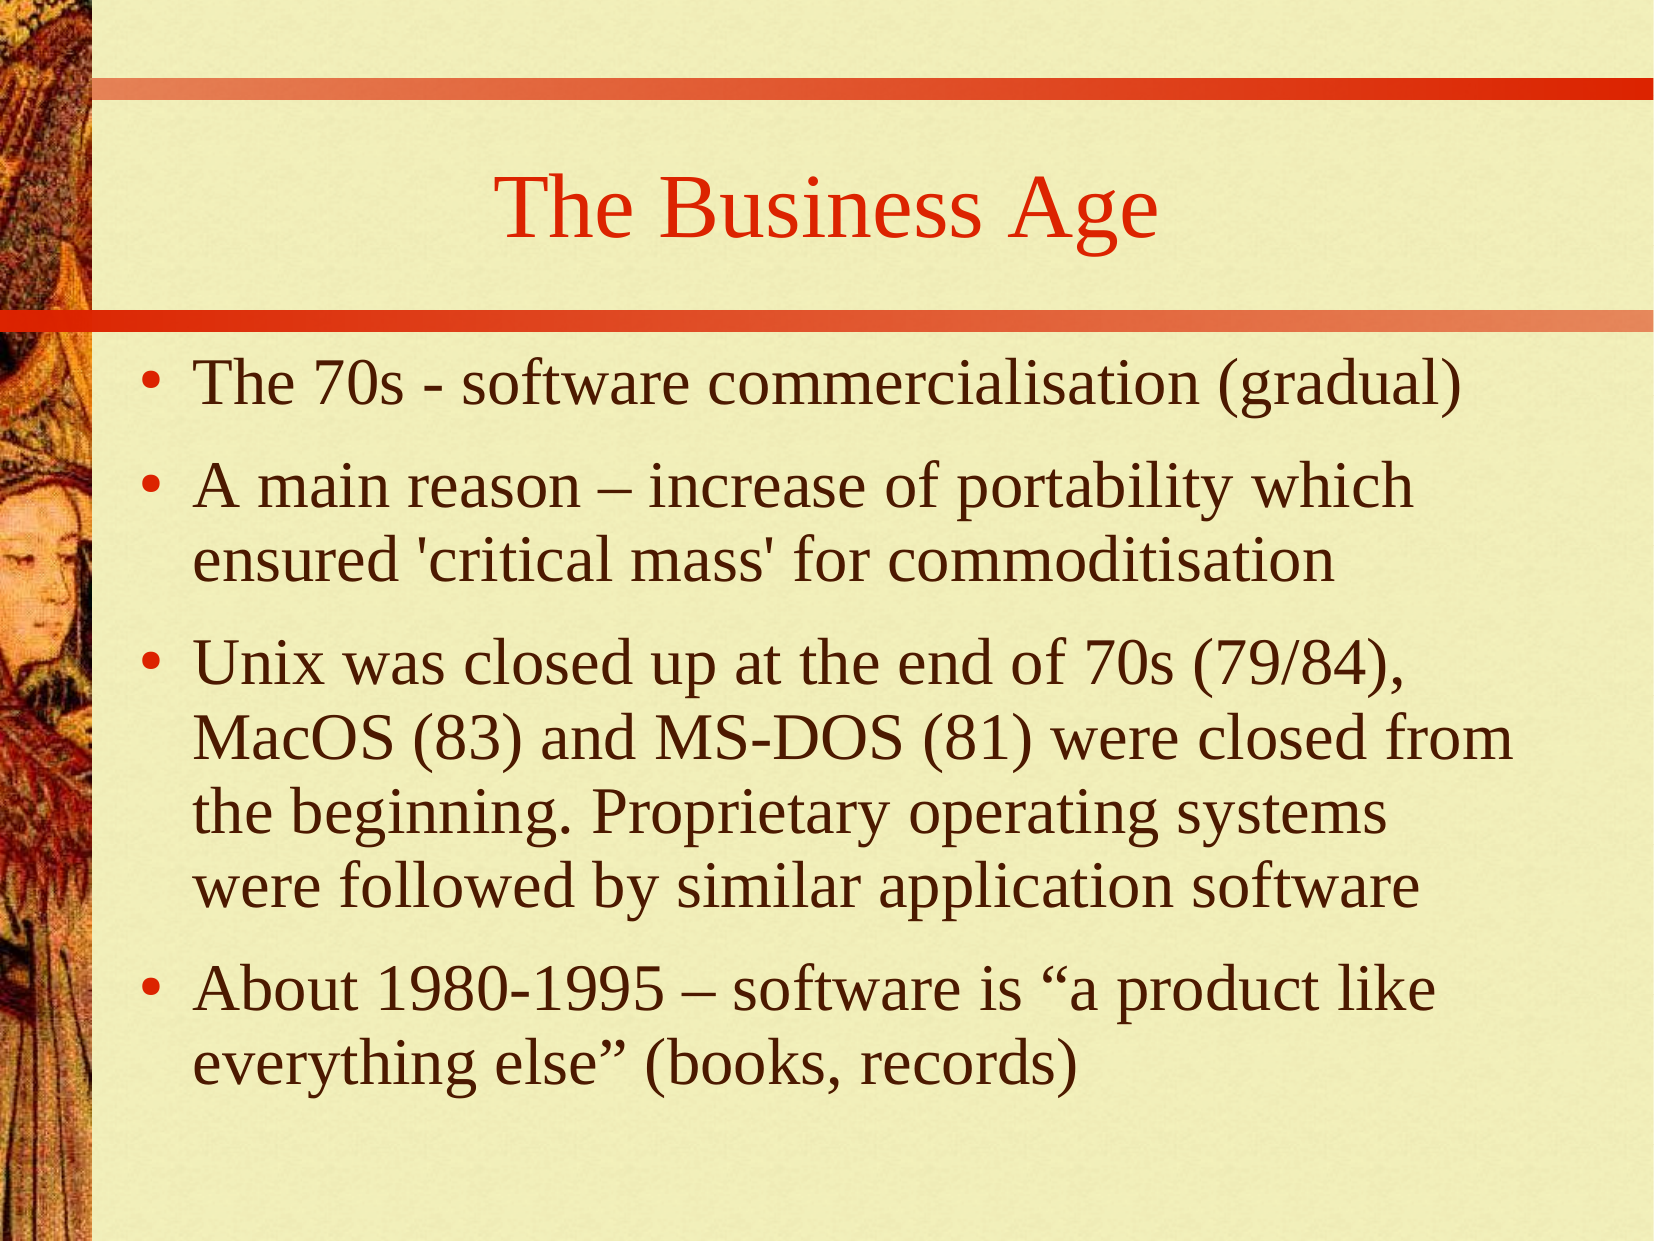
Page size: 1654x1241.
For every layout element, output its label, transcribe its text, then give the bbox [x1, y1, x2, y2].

list The 70s - software commercialisation (gradual) A main reason – increase of portability which ensured 'critical mass' for commoditisation Unix was closed up at the end of 70s (79/84), MacOS (83) and MS-DOS (81) were closed from the beginning. Proprietary operating systems were followed by similar application software About 1980-1995 – software is “a product like everything else” (books, records) [121, 344, 1534, 1127]
picture [0, 0, 1654, 310]
picture [0, 332, 1654, 1241]
title The Business Age [121, 102, 1534, 311]
